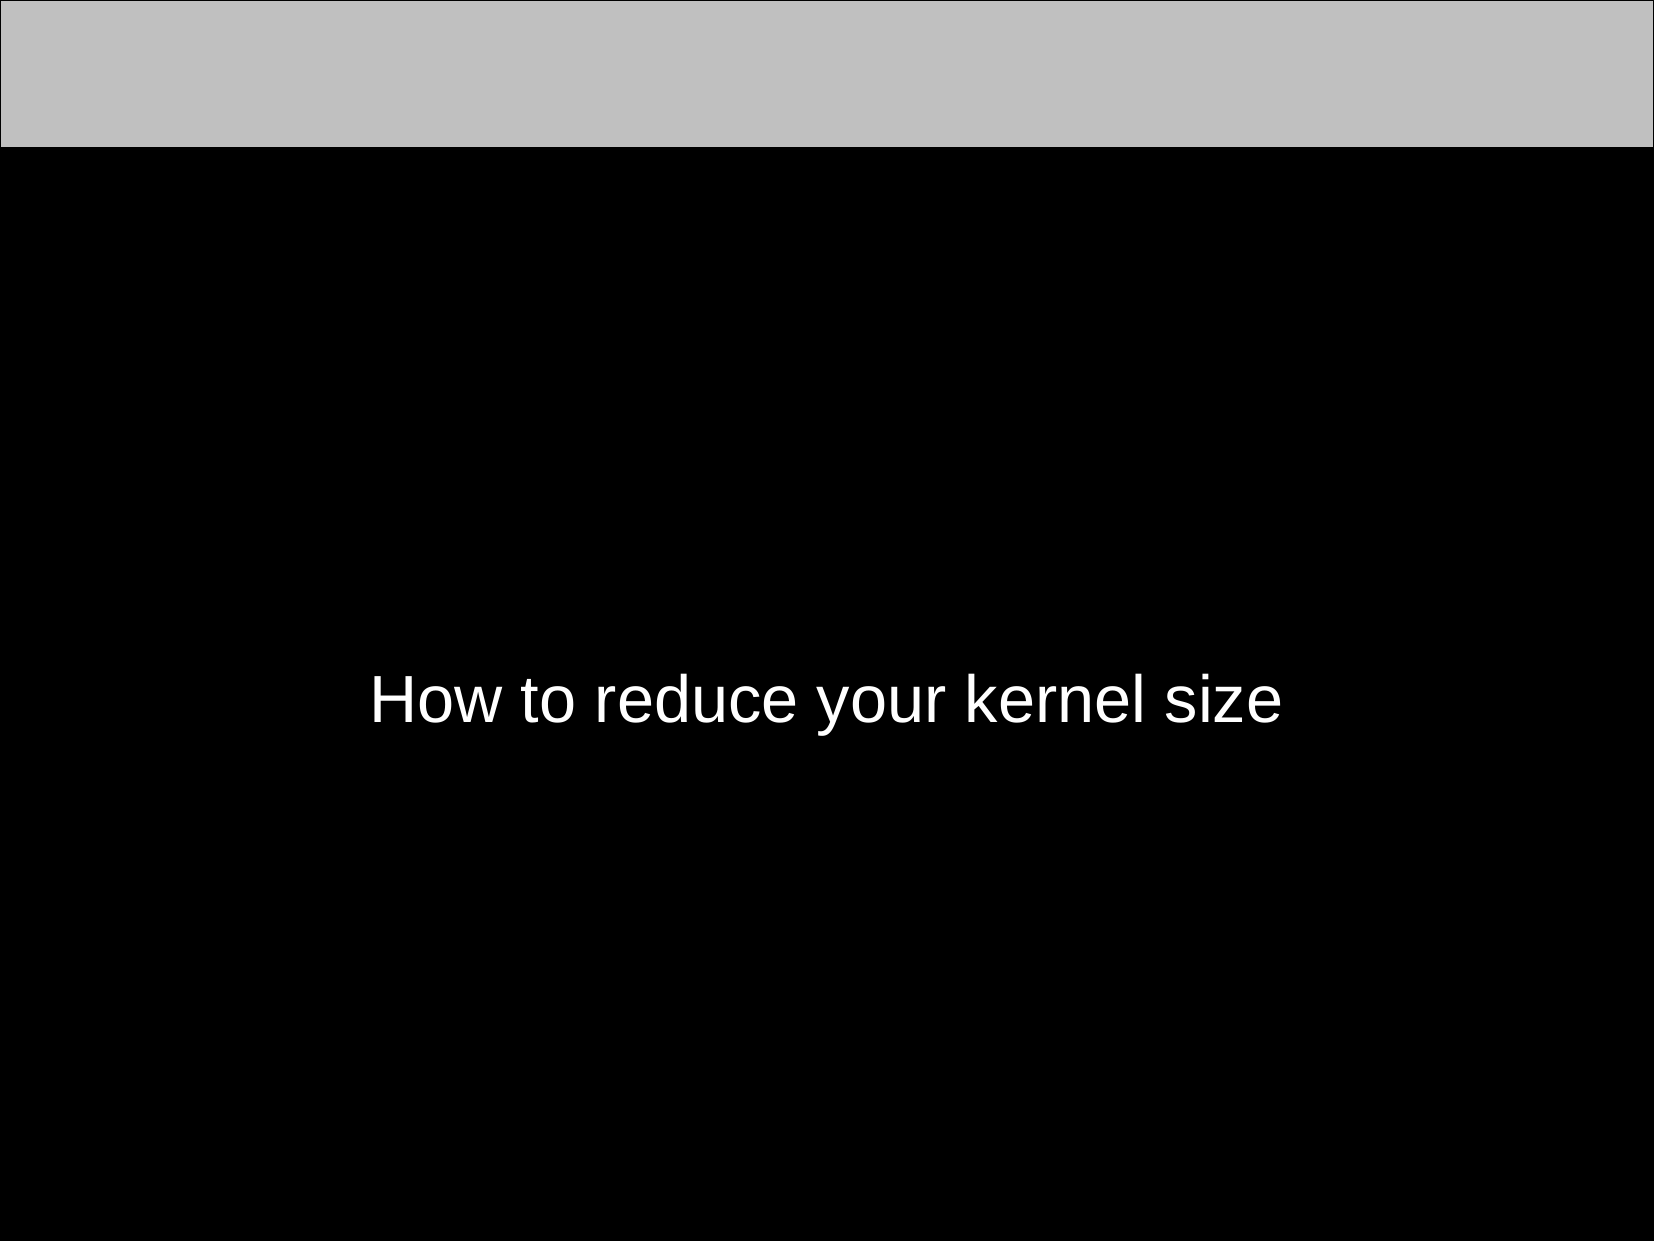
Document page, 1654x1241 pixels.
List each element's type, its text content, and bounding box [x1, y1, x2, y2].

subtitle How to reduce your kernel size [82, 290, 1571, 1109]
